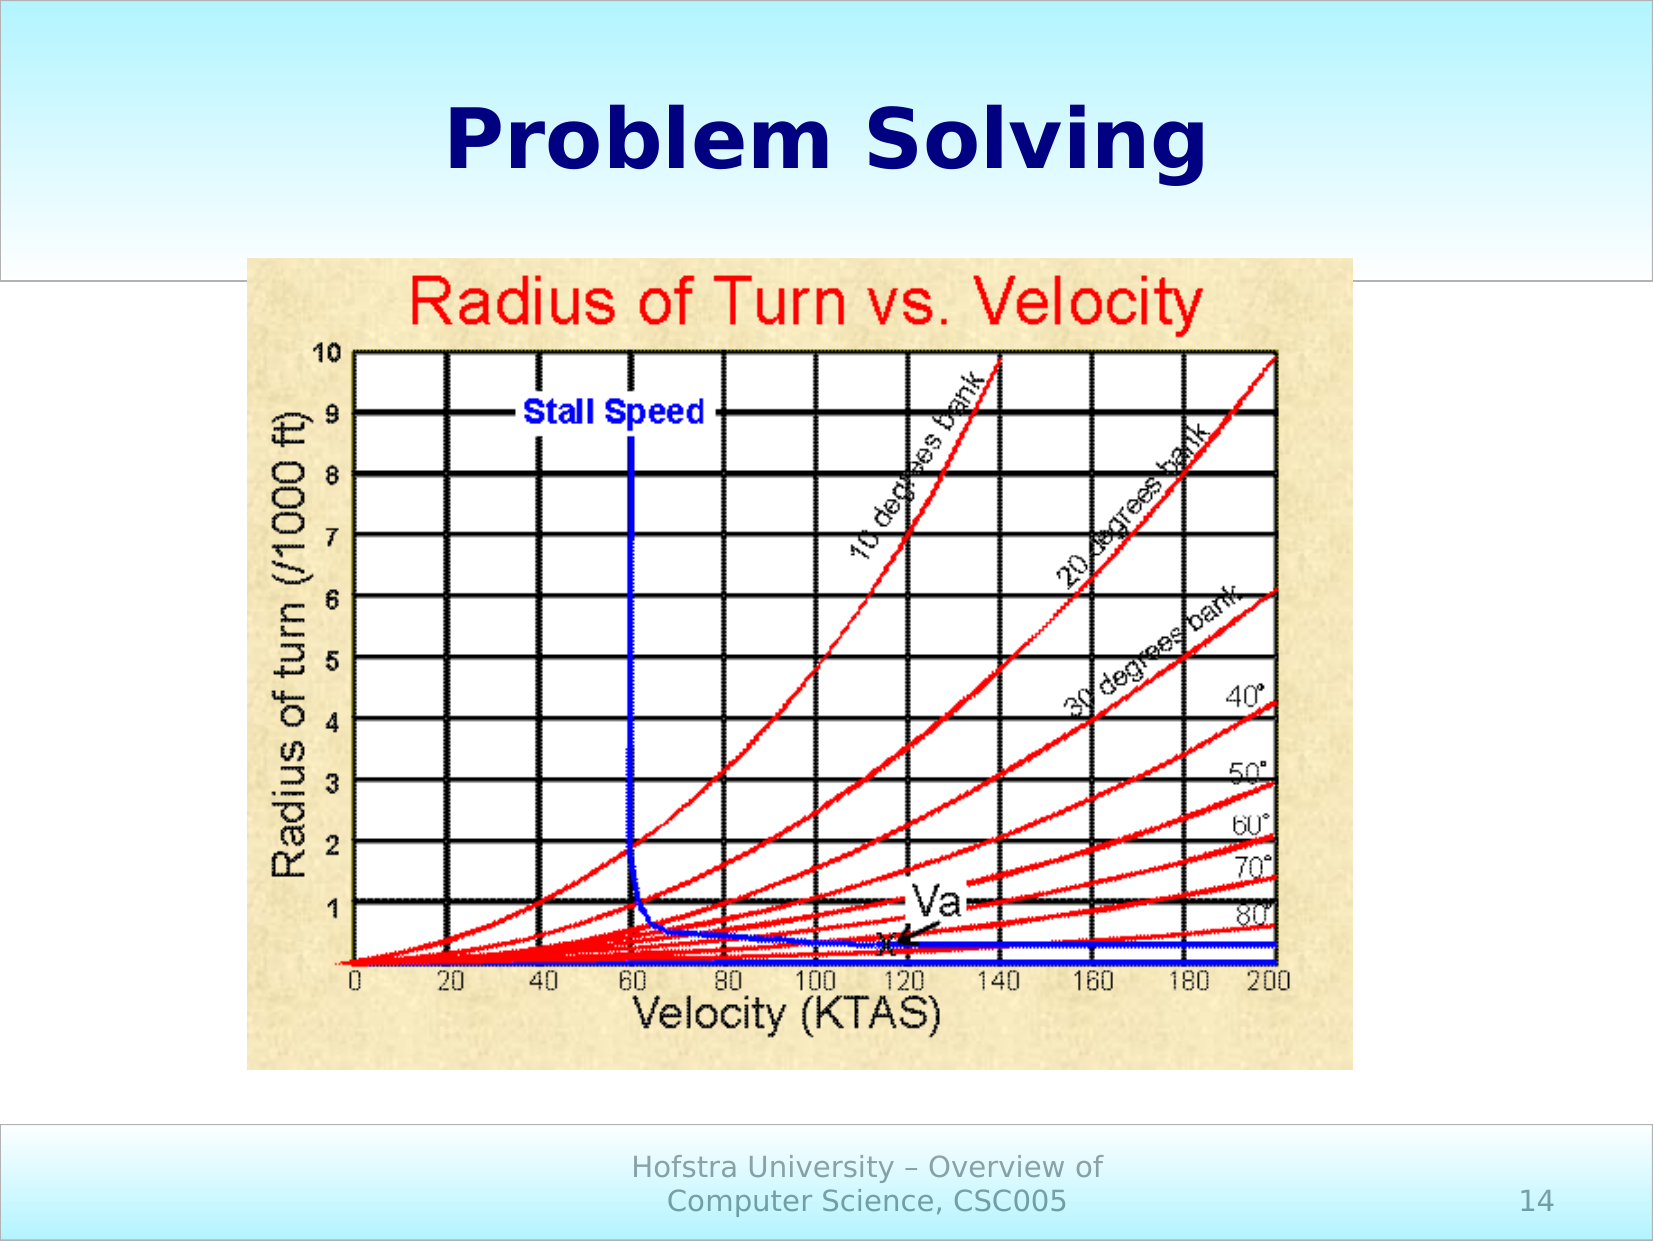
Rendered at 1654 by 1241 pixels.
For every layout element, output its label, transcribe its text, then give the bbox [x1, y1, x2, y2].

title Problem Solving [78, 77, 1576, 203]
picture [247, 258, 1353, 1070]
